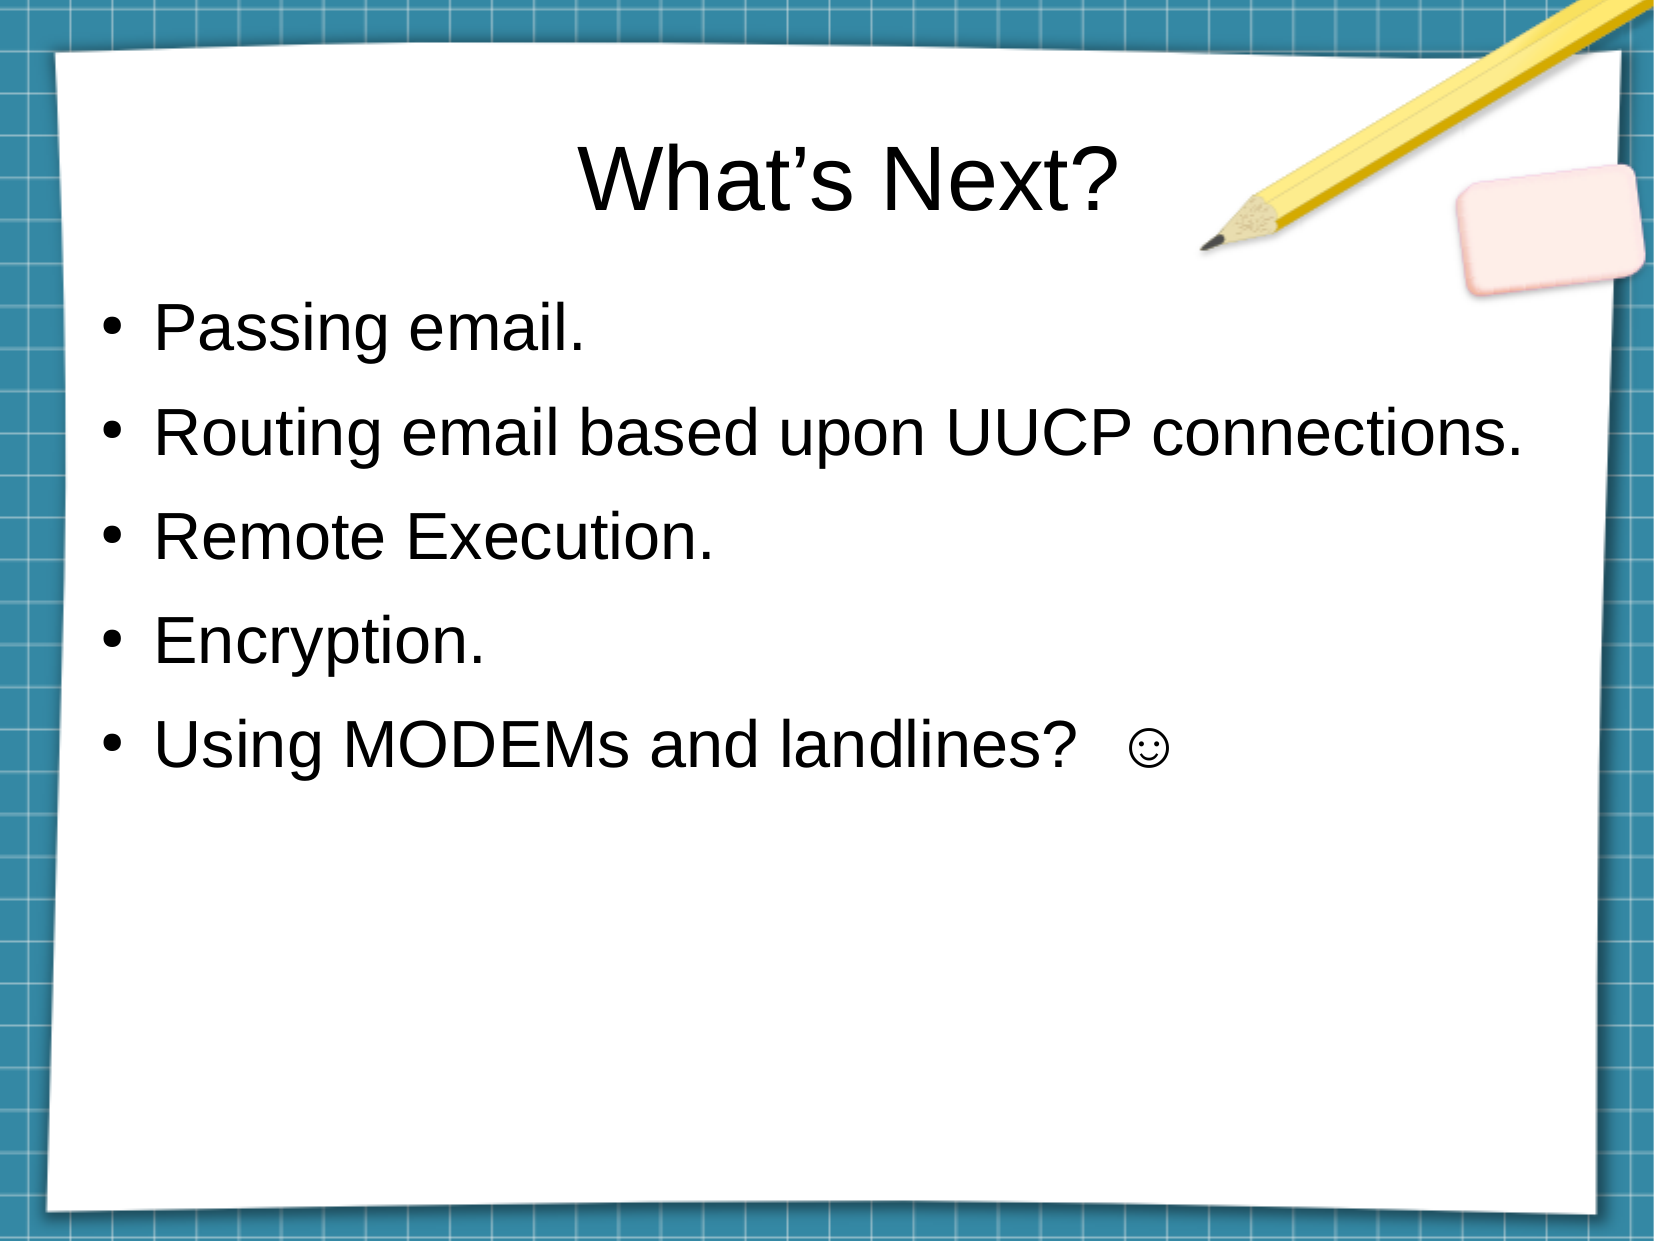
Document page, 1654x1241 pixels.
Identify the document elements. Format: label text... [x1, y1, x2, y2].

picture [0, 0, 1654, 1241]
list Passing email. Routing email based upon UUCP connections. Remote Execution. Encryption. Using MODEMs and landlines? ☺ [82, 290, 1571, 1010]
title What’s Next? [105, 75, 1594, 283]
